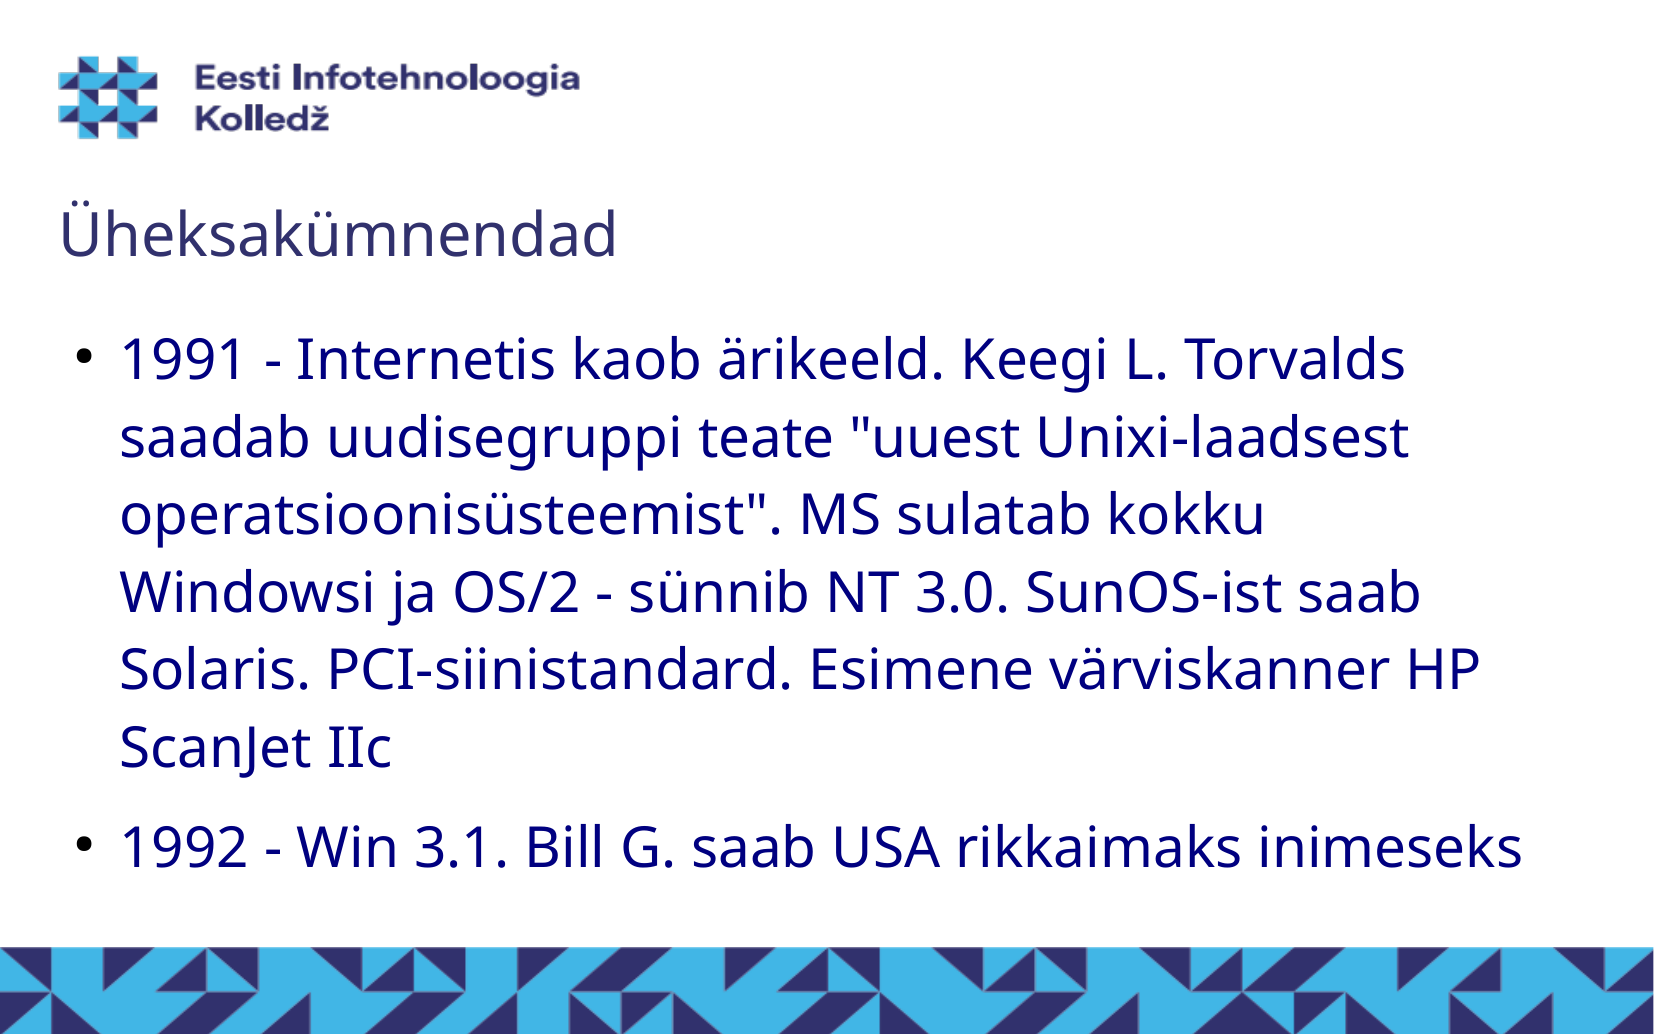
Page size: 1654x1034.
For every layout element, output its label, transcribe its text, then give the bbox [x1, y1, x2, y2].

title Üheksakümnendad [59, 158, 1489, 308]
list 1991 - Internetis kaob ärikeeld. Keegi L. Torvalds saadab uudisegruppi teate "uuest Unixi-laadsest operatsioonisüsteemist". MS sulatab kokku Windowsi ja OS/2 - sünnib NT 3.0. SunOS-ist saab Solaris. PCI-siinistandard. Esimene värviskanner HP ScanJet IIc 1992 - Win 3.1. Bill G. saab USA rikkaimaks inimeseks [59, 318, 1536, 910]
